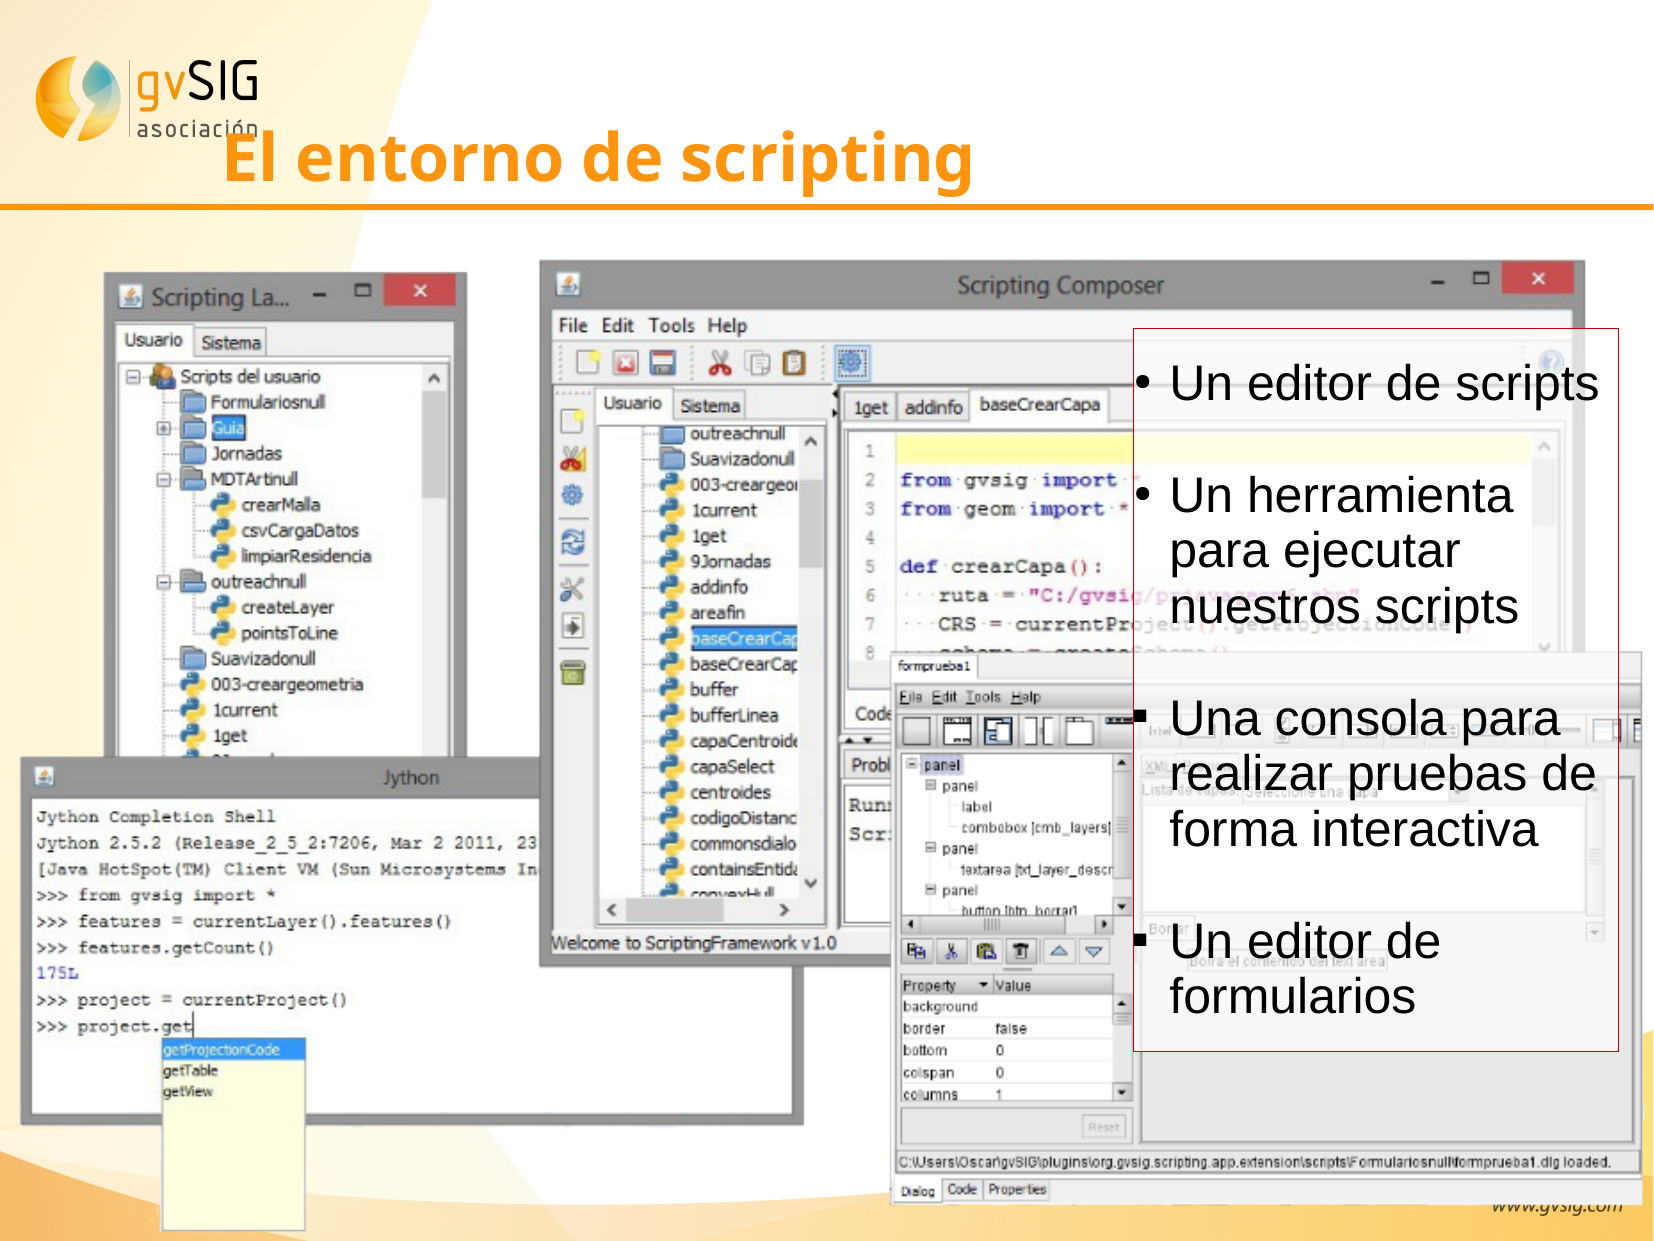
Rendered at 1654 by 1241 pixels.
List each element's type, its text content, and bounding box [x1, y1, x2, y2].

picture [0, 210, 1654, 1241]
title El entorno de scripting [0, 0, 1654, 207]
subtitle Un editor de scripts Un herramienta para ejecutar nuestros scripts Una consola para realizar pruebas de forma interactiva Un editor de formularios [1133, 328, 1619, 1052]
